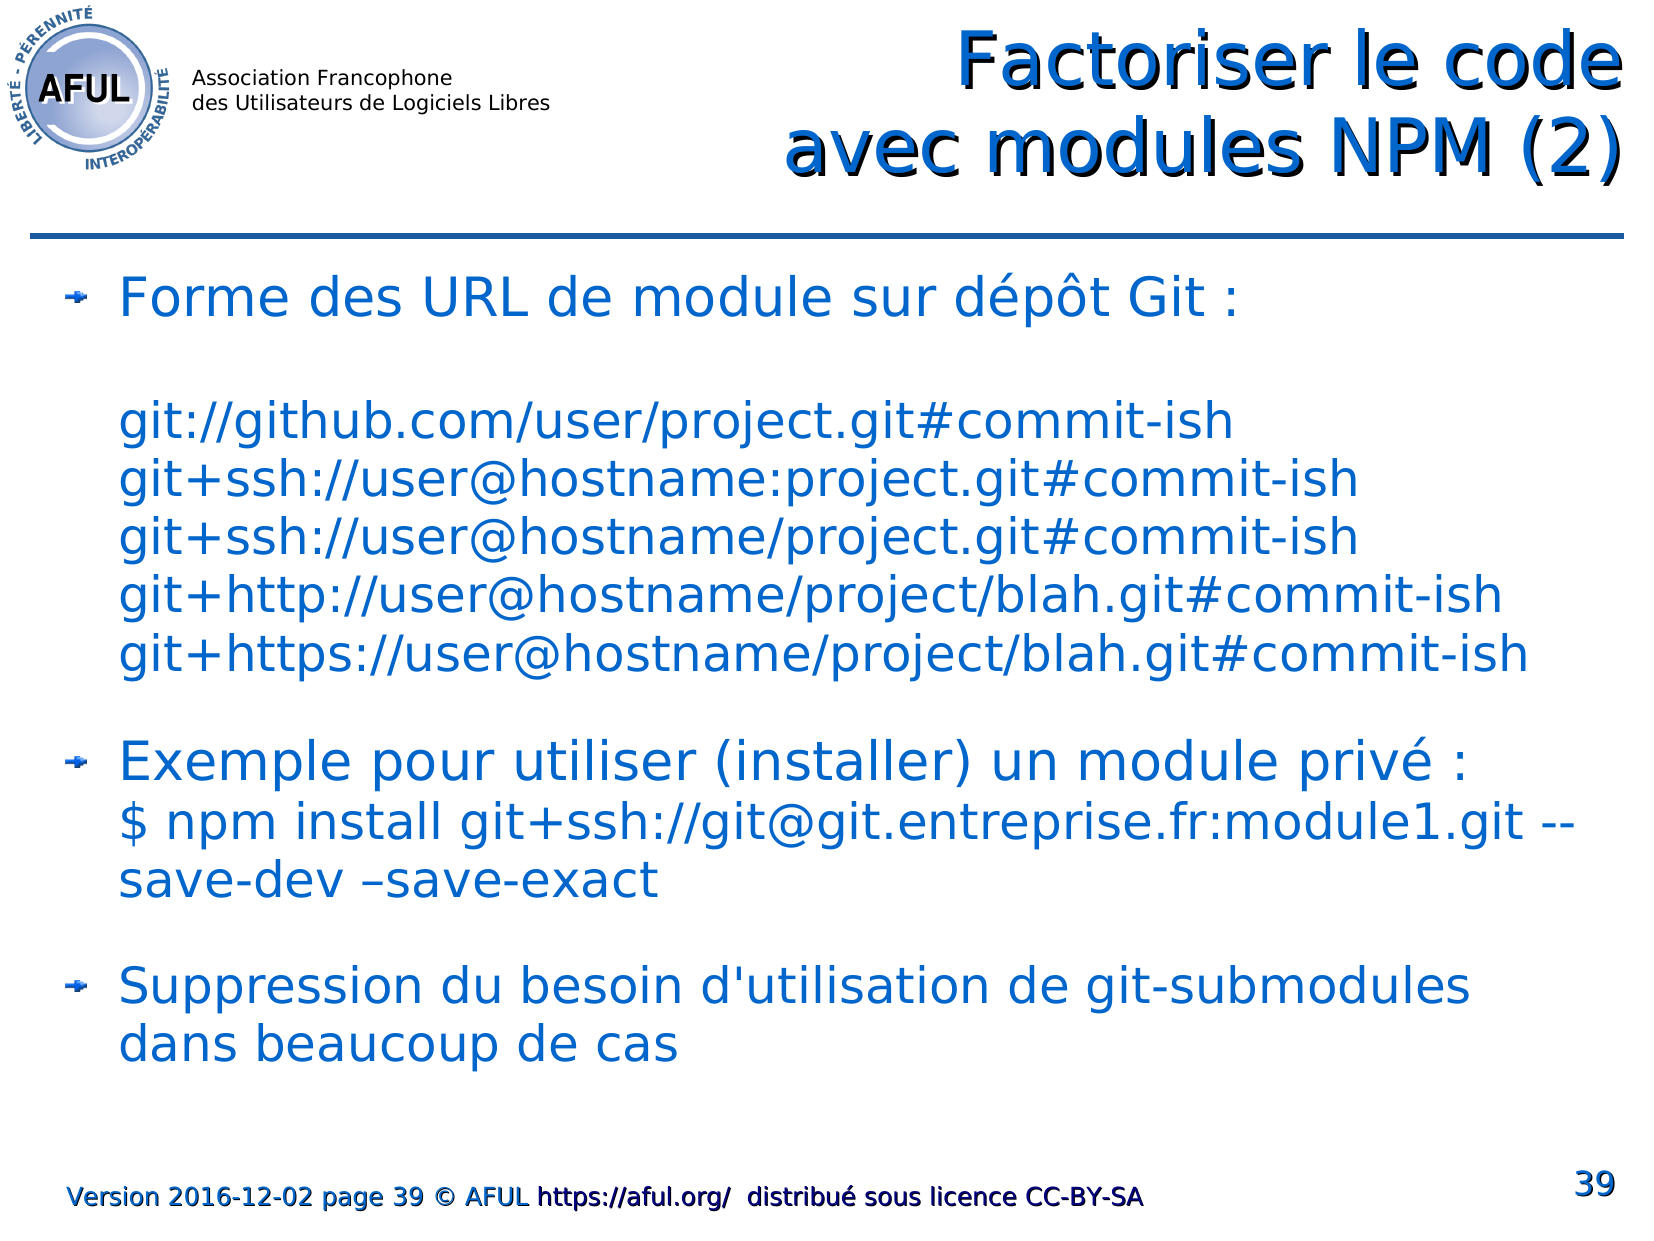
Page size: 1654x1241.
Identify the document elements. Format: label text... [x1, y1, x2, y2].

title Factoriser le code avec modules NPM (2) [501, 0, 1625, 207]
list Forme des URL de module sur dépôt Git : git://github.com/user/project.git#commit-ish git+ssh://user@hostname:project.git#commit-ish git+ssh://user@hostname/project.git#commit-ish git+http://user@hostname/project/blah.git#commit-ish git+https://user@hostname/project/blah.git#commit-ish Exemple pour utiliser (installer) un module privé : $ npm install git+ssh://git@git.entreprise.fr:module1.git --save-dev –save-exact Suppression du besoin d'utilisation de git-submodules dans beaucoup de cas [47, 265, 1595, 1211]
picture [0, 0, 178, 178]
